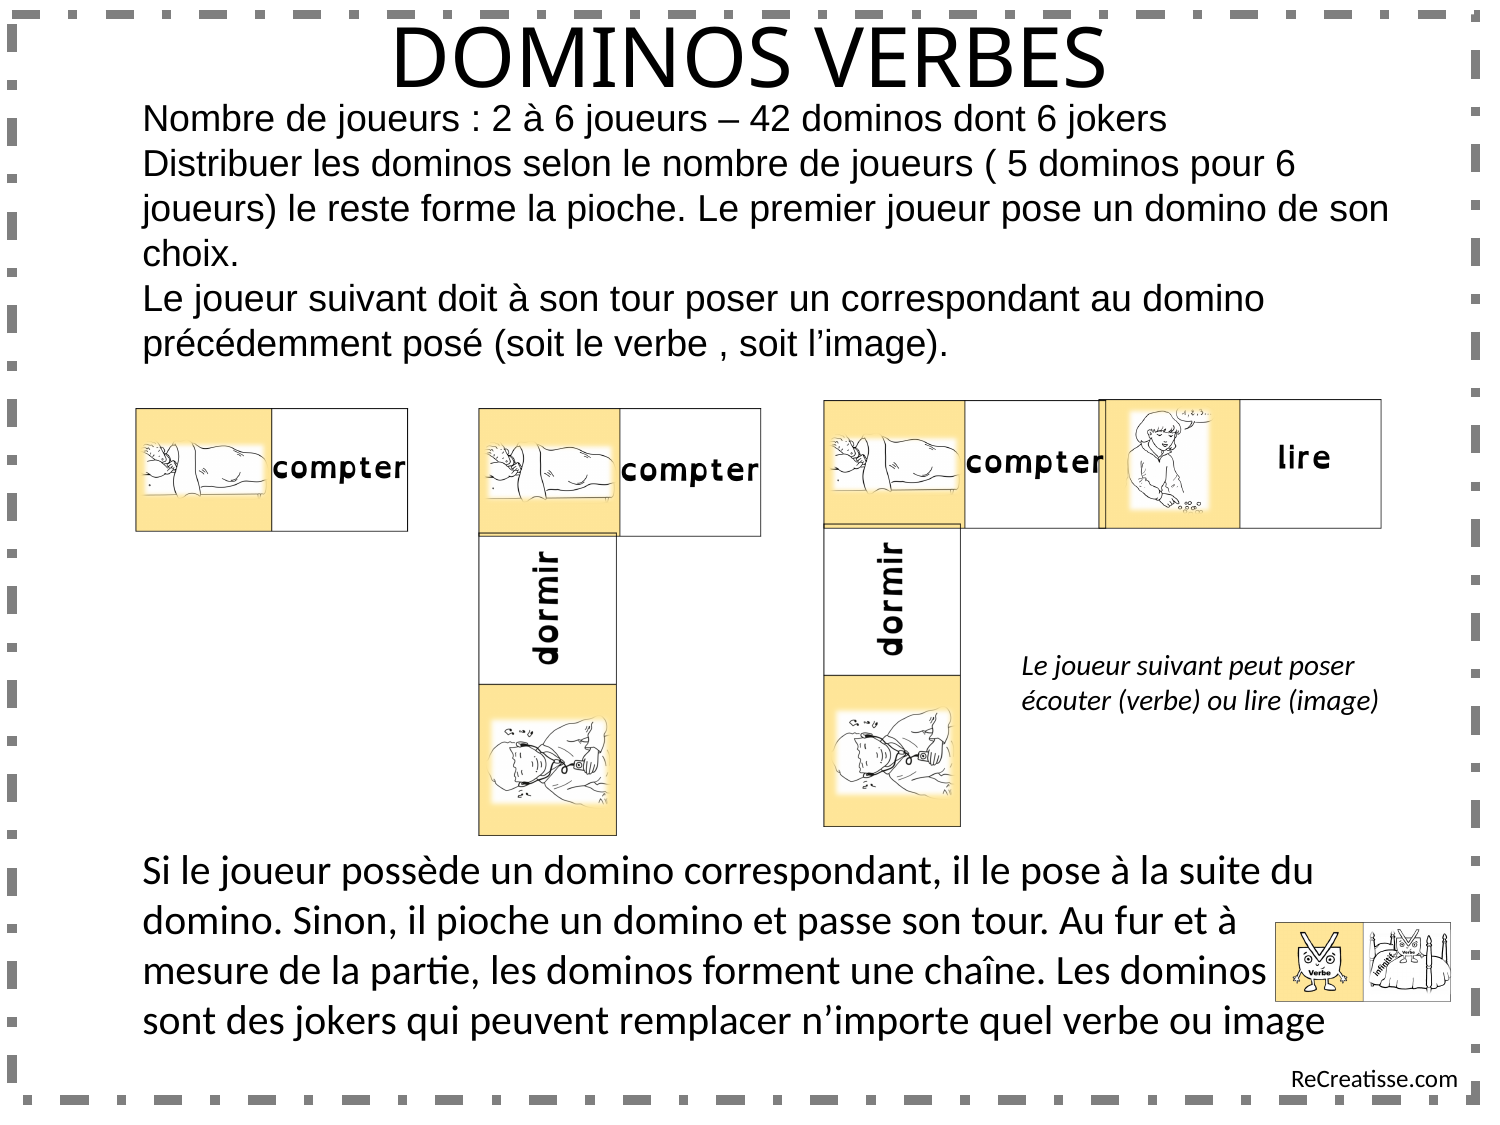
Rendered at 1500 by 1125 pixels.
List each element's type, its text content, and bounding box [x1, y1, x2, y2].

text_box Si le joueur possède un domino correspondant, il le pose à la suite du domino. Sinon, il pioche un domino et passe son tour. Au fur et à mesure de la partie, les dominos forment une chaîne. Les dominos sont des jokers qui peuvent remplacer n’importe quel verbe ou image [127, 835, 1377, 1050]
picture [135, 408, 426, 532]
text_box ReCreatisse.com [1276, 1055, 1474, 1100]
picture [823, 399, 1382, 827]
picture [478, 408, 780, 836]
text_box Le joueur suivant peut poser écouter (verbe) ou lire (image) [1007, 639, 1500, 724]
text_box Nombre de joueurs : 2 à 6 joueurs – 42 dominos dont 6 jokers Distribuer les dominos selon le nombre de joueurs ( 5 dominos pour 6 joueurs) le reste forme la pioche. Le premier joueur pose un domino de son choix. Le joueur suivant doit à son tour poser un correspondant au domino précédemment posé (soit le verbe , soit l’image). [127, 87, 1432, 417]
picture [1275, 922, 1453, 1002]
text_box DOMINOS VERBES [375, 0, 1124, 112]
